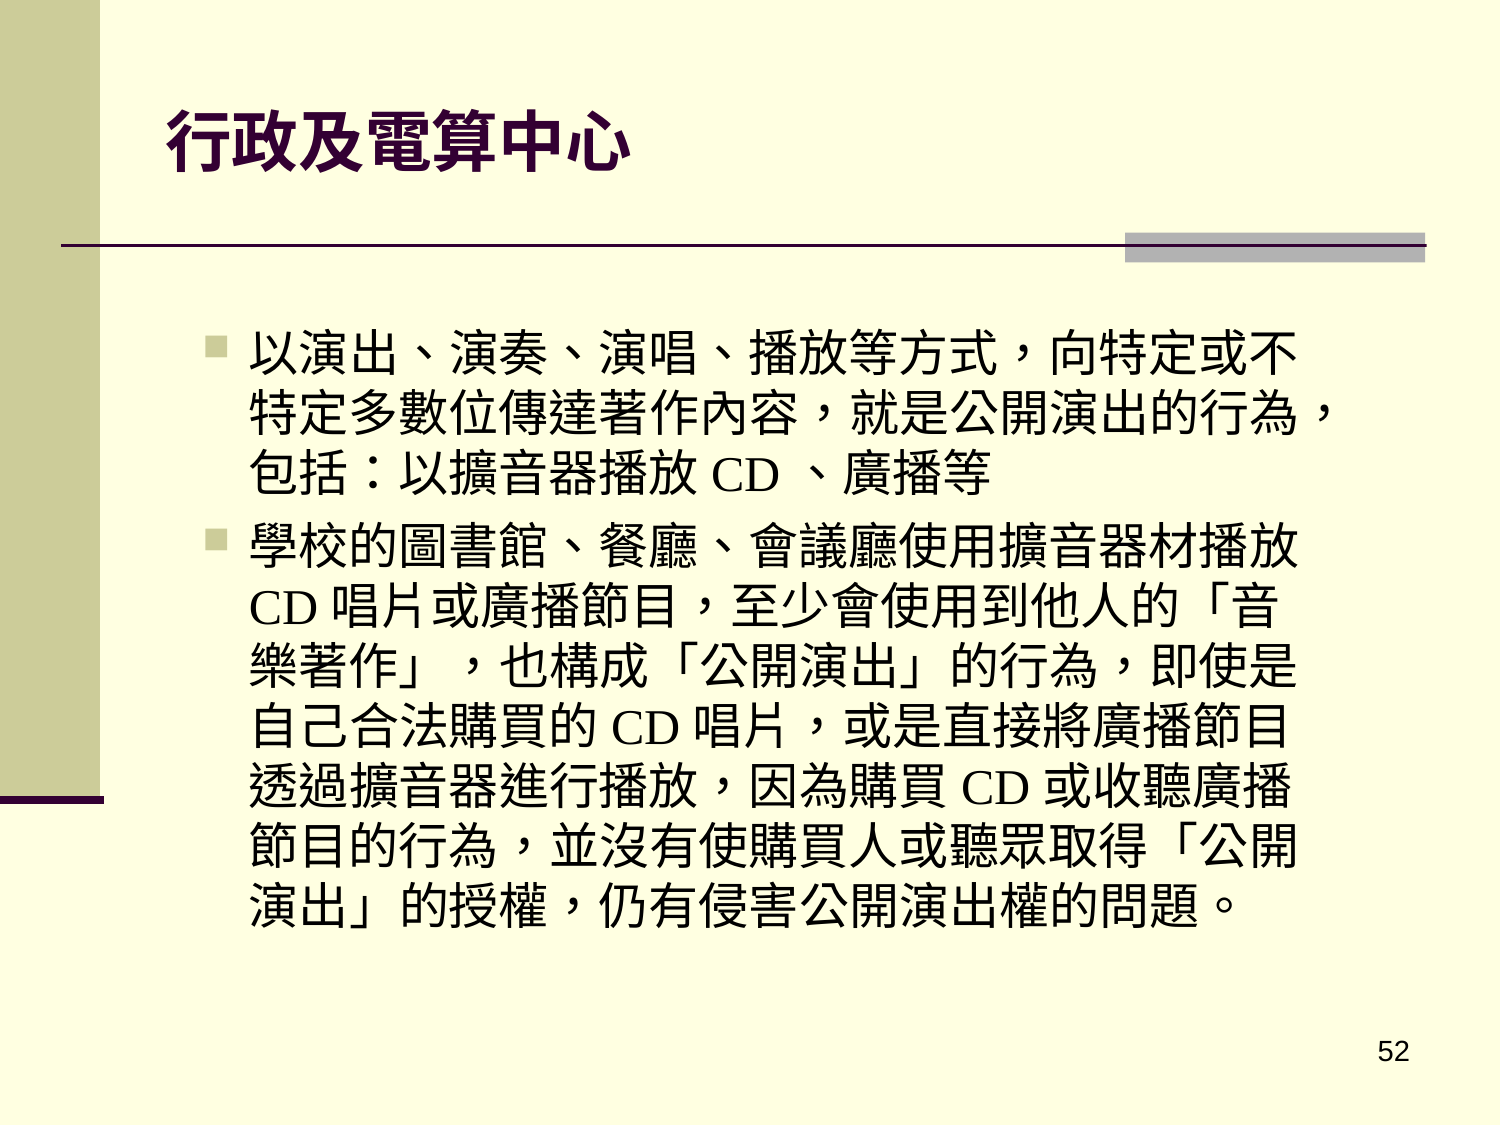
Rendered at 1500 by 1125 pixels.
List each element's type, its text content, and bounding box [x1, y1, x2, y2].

text_box <編號> [1074, 1024, 1426, 1103]
list 以演出、演奏、演唱、播放等方式，向特定或不特定多數位傳達著作內容，就是公開演出的行為，包括：以擴音器播放CD、廣播等 學校的圖書館、餐廳、會議廳使用擴音器材播放CD唱片或廣播節目，至少會使用到他人的「音樂著作」，也構成「公開演出」的行為，即使是自己合法購買的CD唱片，或是直接將廣播節目透過擴音器進行播放，因為購買CD或收聽廣播節目的行為，並沒有使購買人或聽眾取得「公開演出」的授權，仍有侵害公開演出權的問題。 [112, 314, 1329, 1072]
title 行政及電算中心 [150, 45, 1426, 234]
